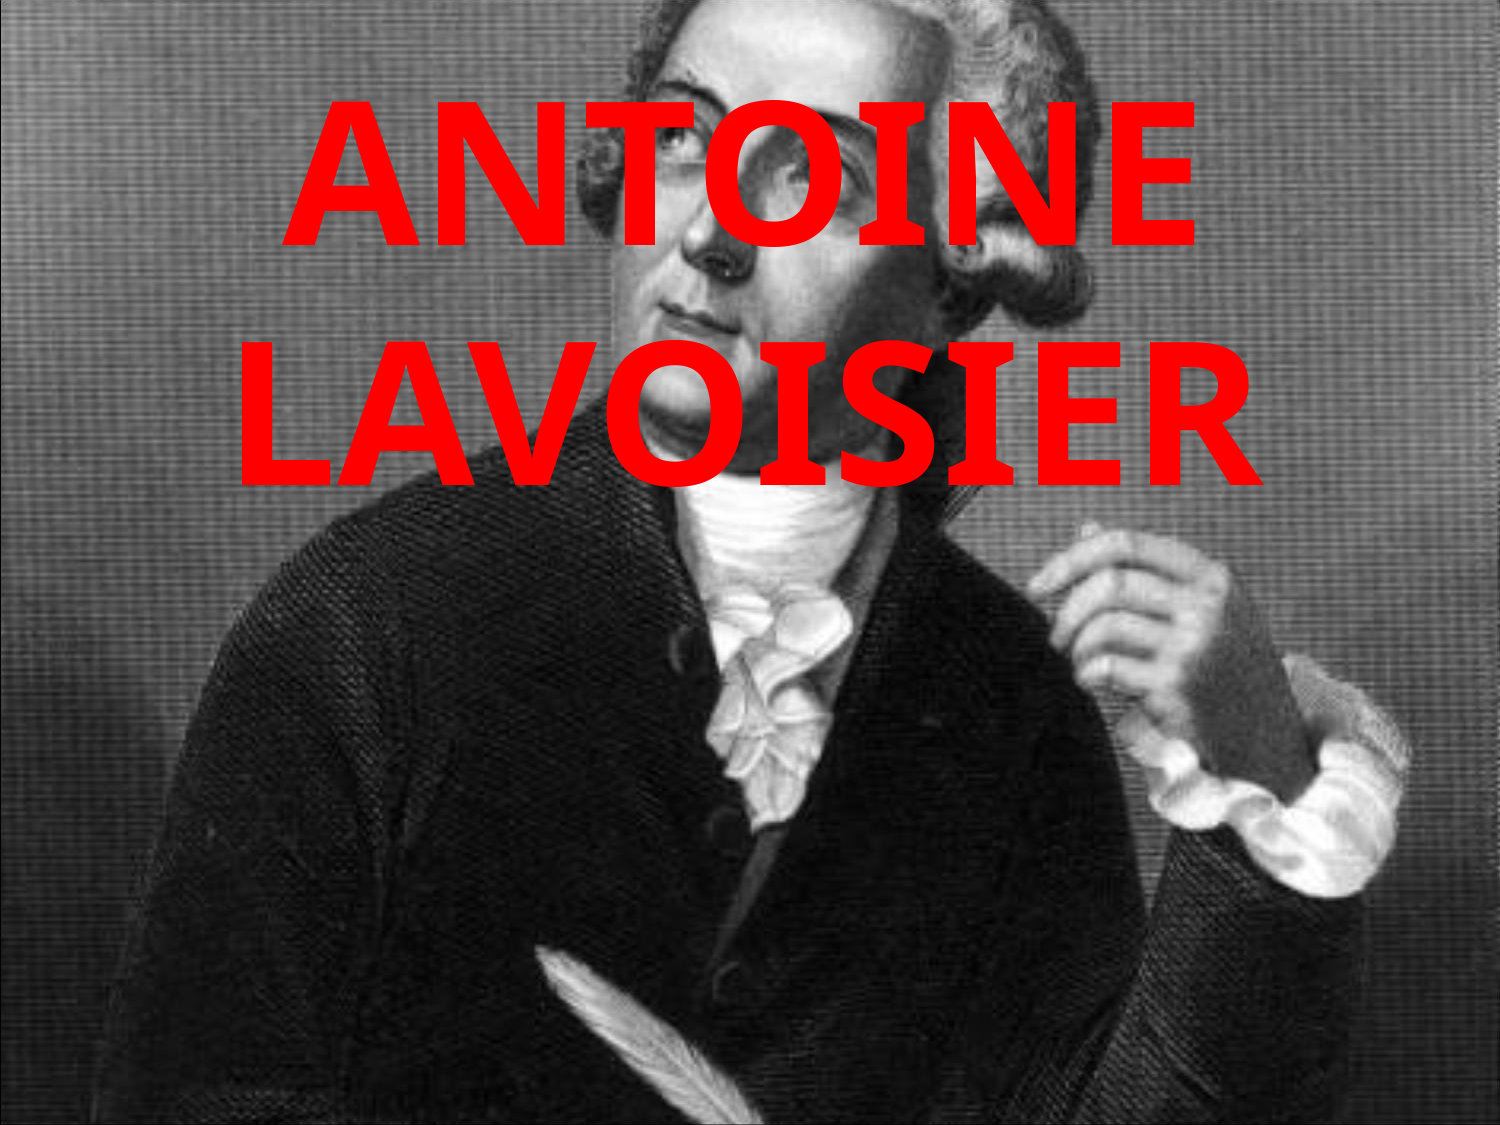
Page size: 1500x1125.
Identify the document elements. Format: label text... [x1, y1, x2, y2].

title ANTOINE LAVOISIER [69, 224, 1420, 525]
picture [0, 0, 1500, 1125]
